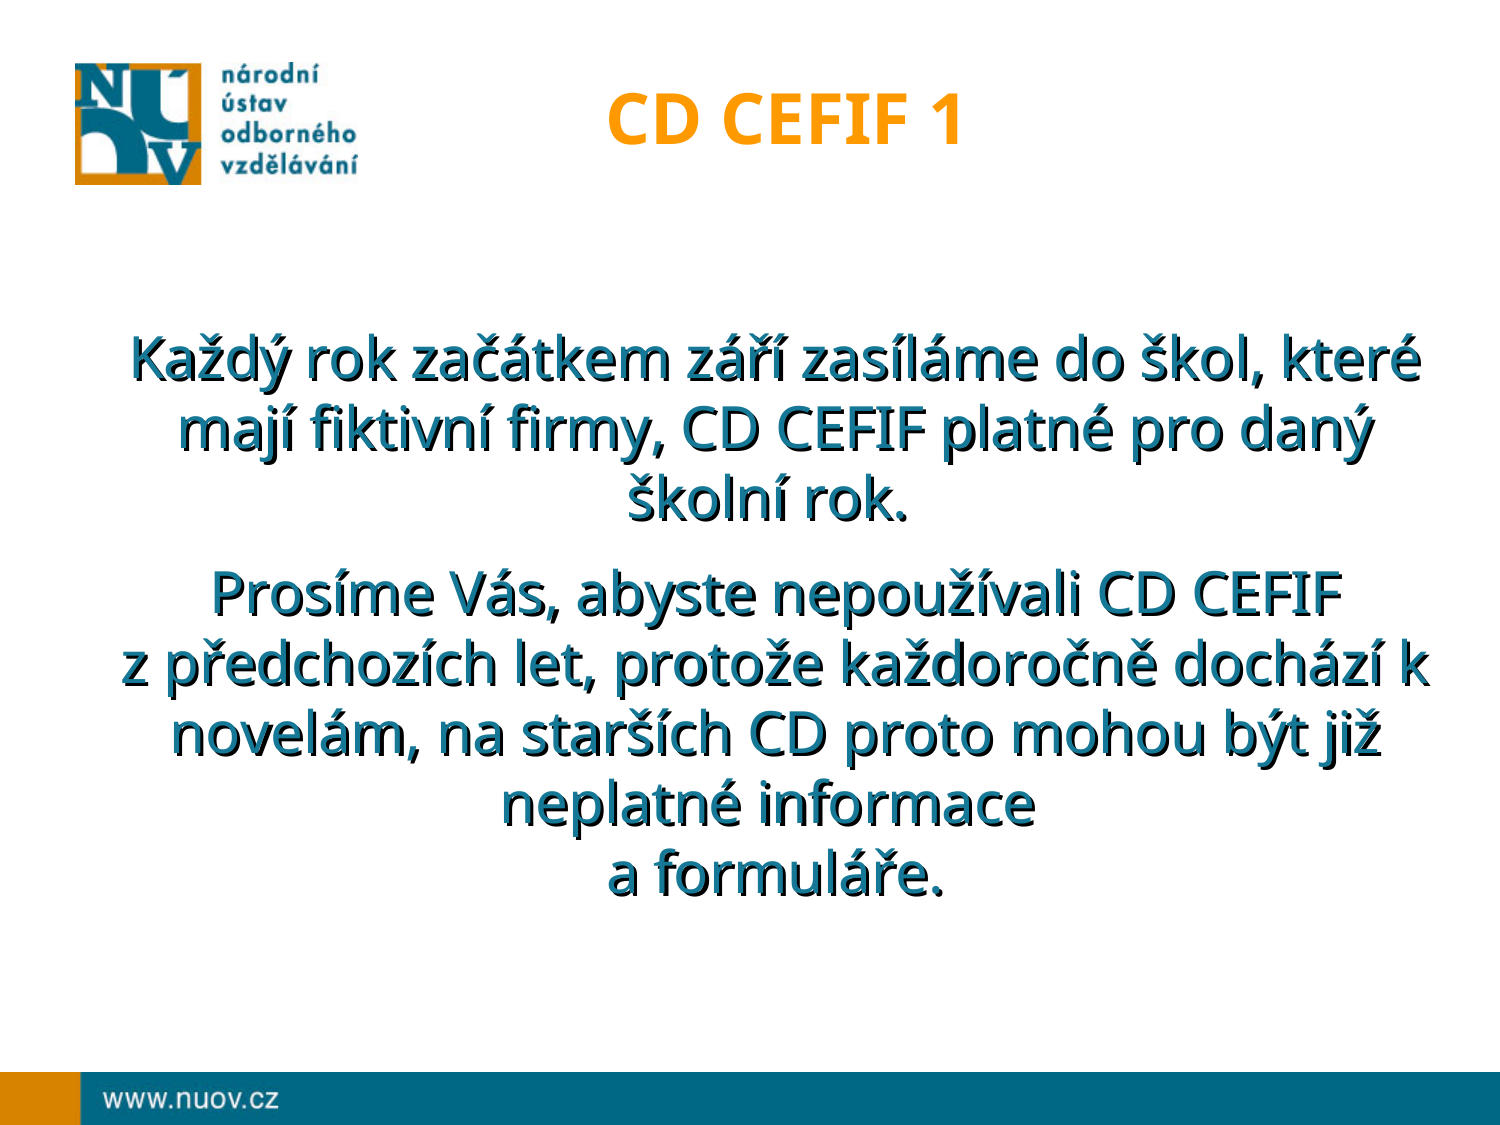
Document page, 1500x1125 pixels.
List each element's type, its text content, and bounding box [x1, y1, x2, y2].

text_box Každý rok začátkem září zasíláme do škol, které mají fiktivní firmy, CD CEFIF platné pro daný školní rok. Prosíme Vás, abyste nepoužívali CD CEFIF z předchozích let, protože každoročně dochází k novelám, na starších CD proto mohou být již neplatné informace a formuláře. [87, 312, 1463, 913]
text_box [0, 1072, 1500, 1125]
text_box [75, 62, 358, 185]
title CD CEFIF 1 [374, 24, 1475, 188]
